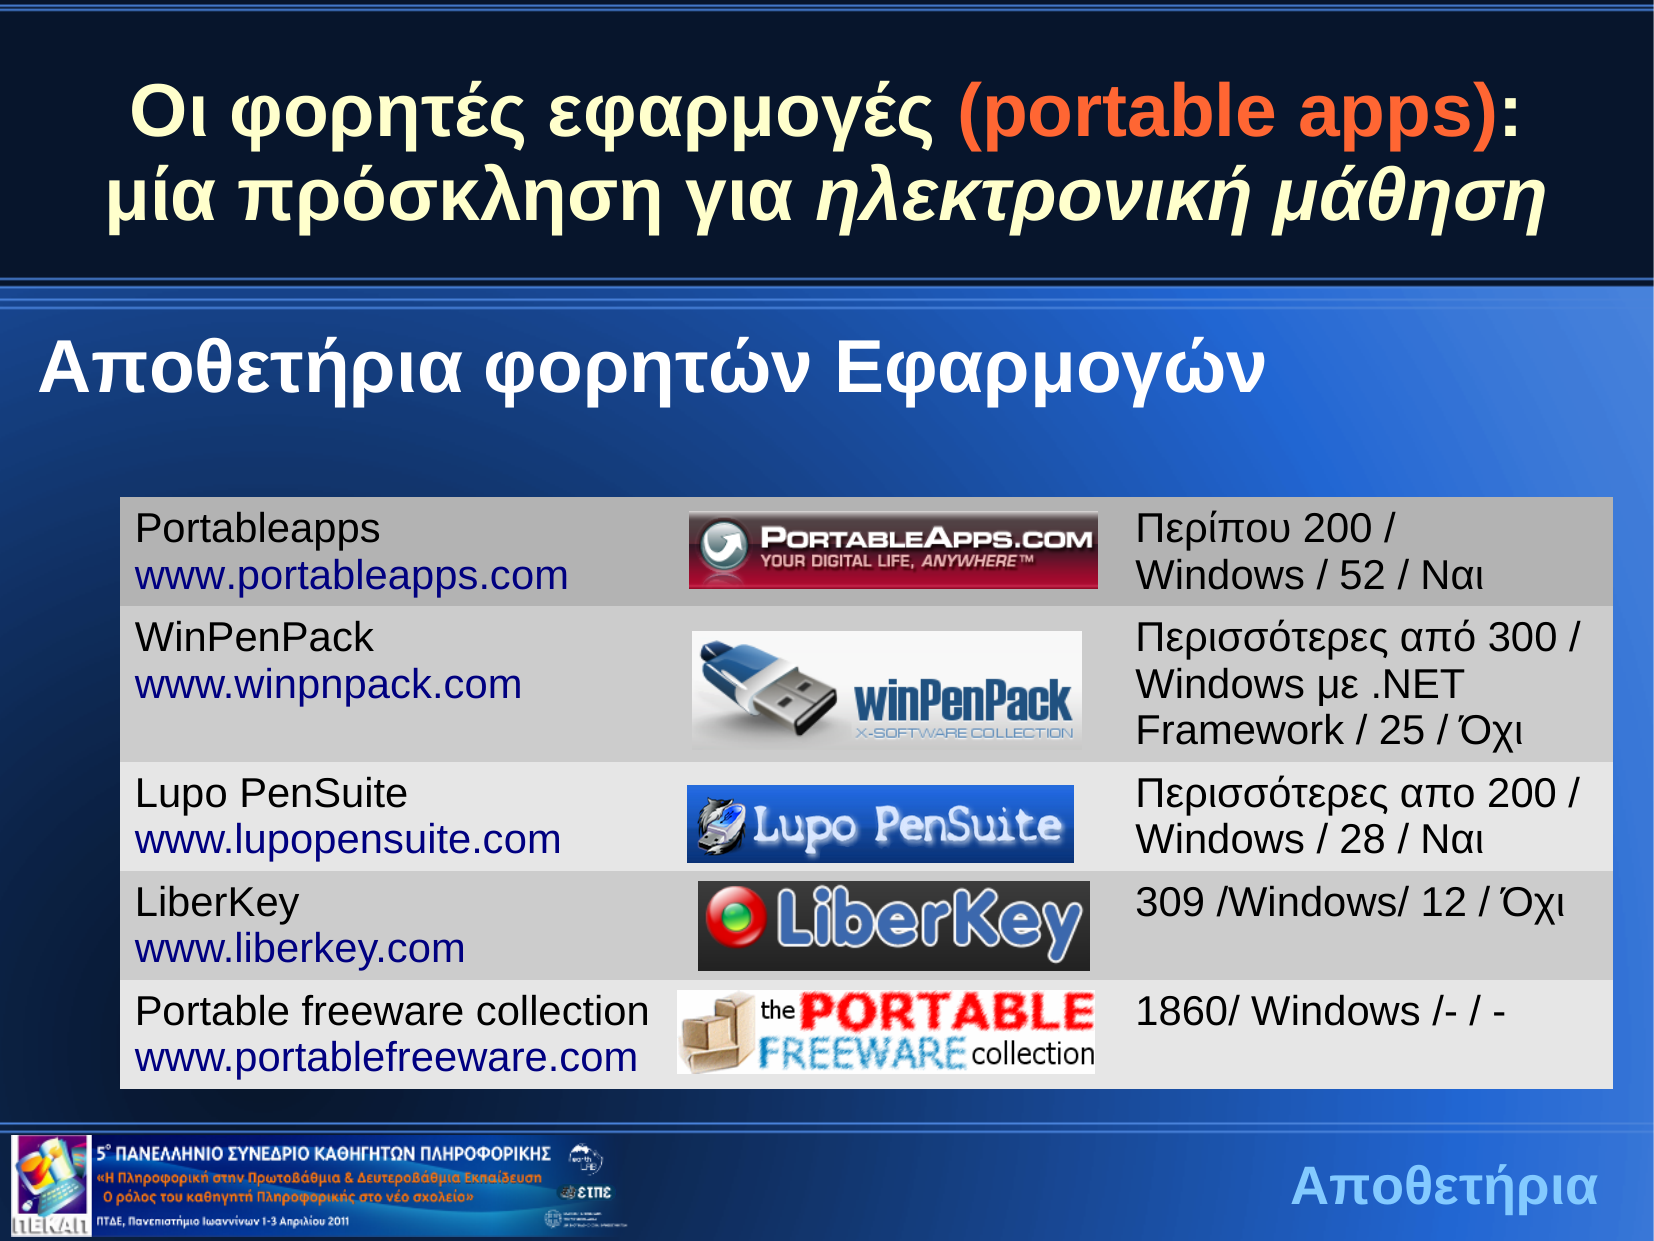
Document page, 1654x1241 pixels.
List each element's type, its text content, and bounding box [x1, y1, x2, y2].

title Οι φορητές εφαρμογές (portable apps): μία πρόσκληση για ηλεκτρονική μάθηση [82, 49, 1571, 257]
table_cell [670, 980, 1121, 1089]
table_cell 309 /Windows/ 12 / Όχι [1121, 871, 1613, 980]
text_box Αποθετήρια [660, 1155, 1619, 1218]
table_cell Lupo PenSuite www.lupopensuite.com [120, 762, 670, 871]
table_cell Portable freeware collection www.portablefreeware.com [120, 980, 670, 1089]
table_header Portableapps www.portableapps.com [120, 497, 670, 606]
table_cell WinPenPack www.winpnpack.com [120, 606, 670, 762]
table_header [670, 497, 1121, 606]
table_cell Περισσότερες απο 200 / Windows / 28 / Ναι [1121, 762, 1613, 871]
picture [0, 0, 1654, 1241]
subtitle Αποθετήρια φορητών Εφαρμογών [37, 320, 1613, 413]
table_header Περίπου 200 / Windows / 52 / Ναι [1121, 497, 1613, 606]
table_cell [670, 762, 1121, 871]
table_cell [670, 871, 1121, 980]
table_cell LiberKey www.liberkey.com [120, 871, 670, 980]
table_cell 1860/ Windows /- / - [1121, 980, 1613, 1089]
table_cell [670, 606, 1121, 762]
table_cell Περισσότερες από 300 / Windows με .NET Framework / 25 / Όχι [1121, 606, 1613, 762]
